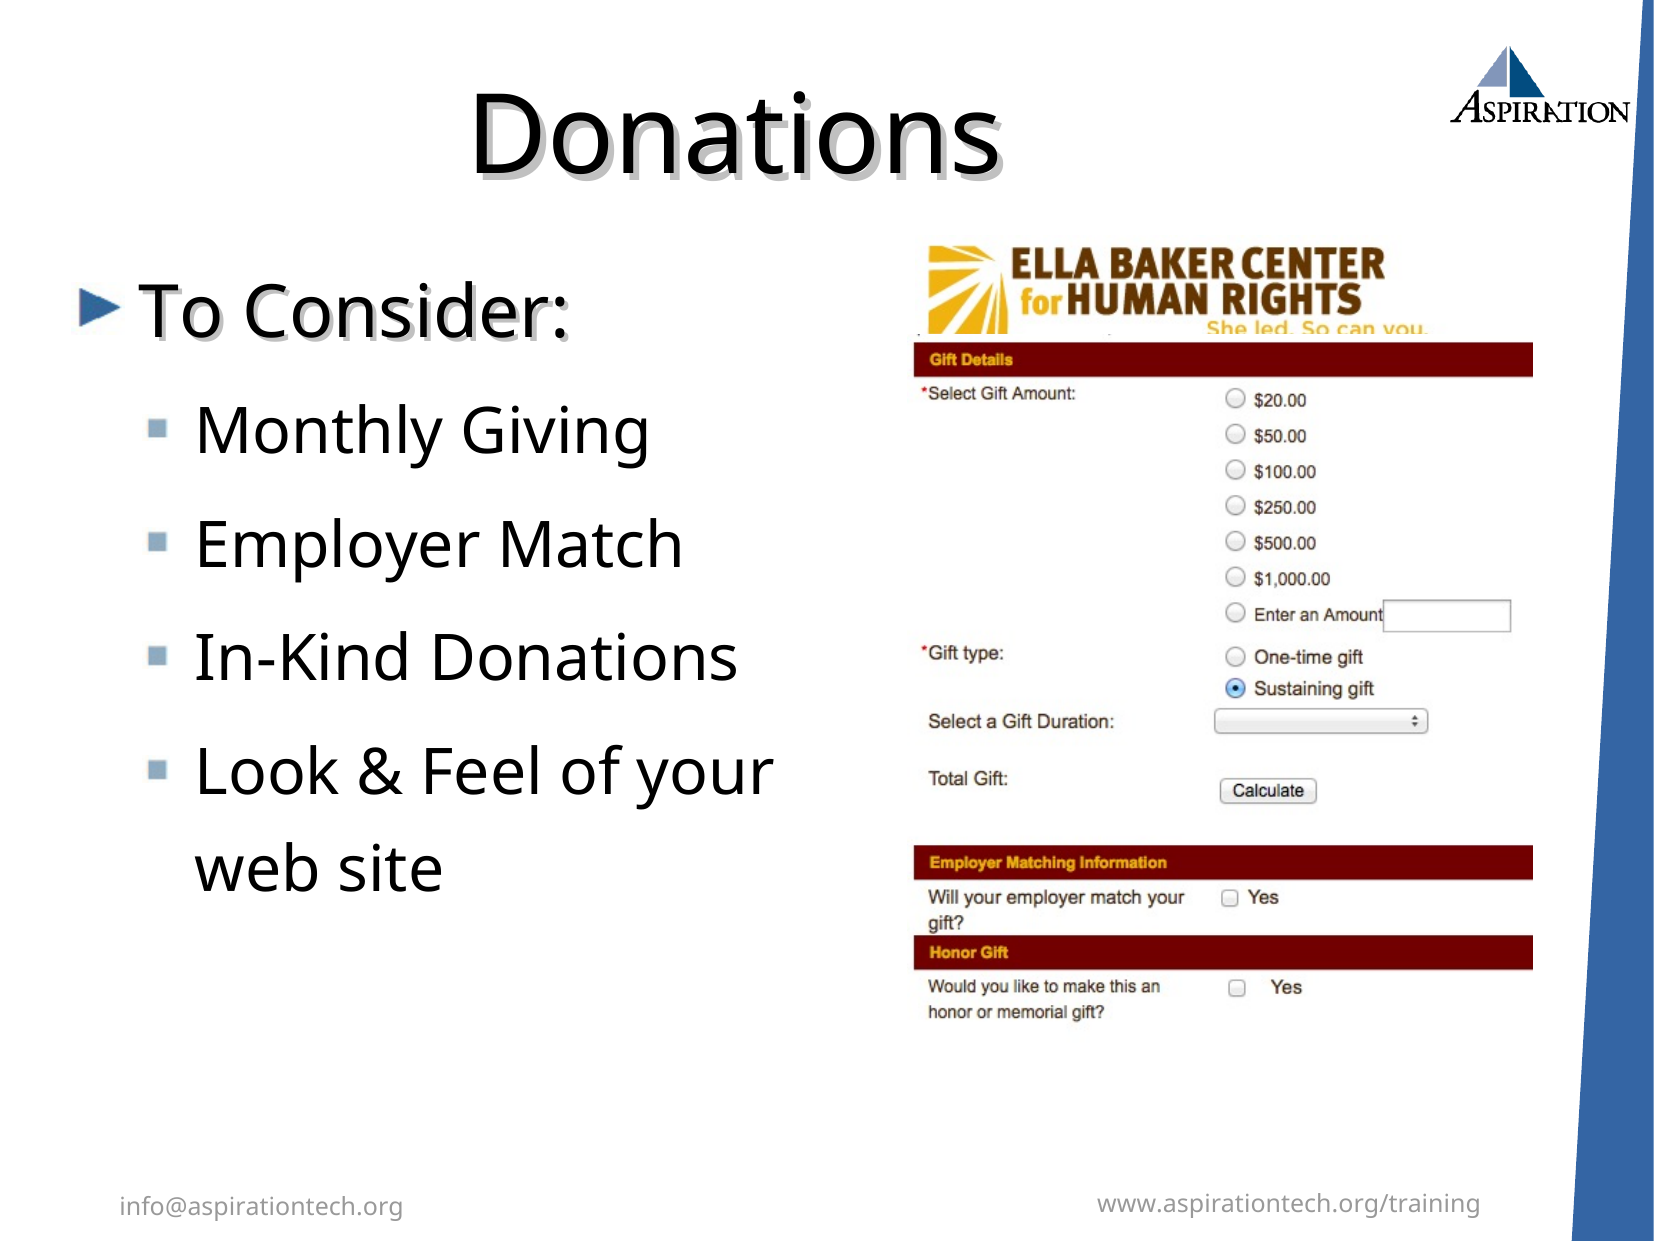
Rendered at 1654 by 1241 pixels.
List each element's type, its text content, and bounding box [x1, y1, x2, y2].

title Donations [54, 21, 1415, 227]
picture [1450, 46, 1631, 132]
list To Consider: Monthly Giving Employer Match In-Kind Donations Look & Feel of your web site [54, 263, 807, 983]
picture [907, 235, 1533, 1054]
